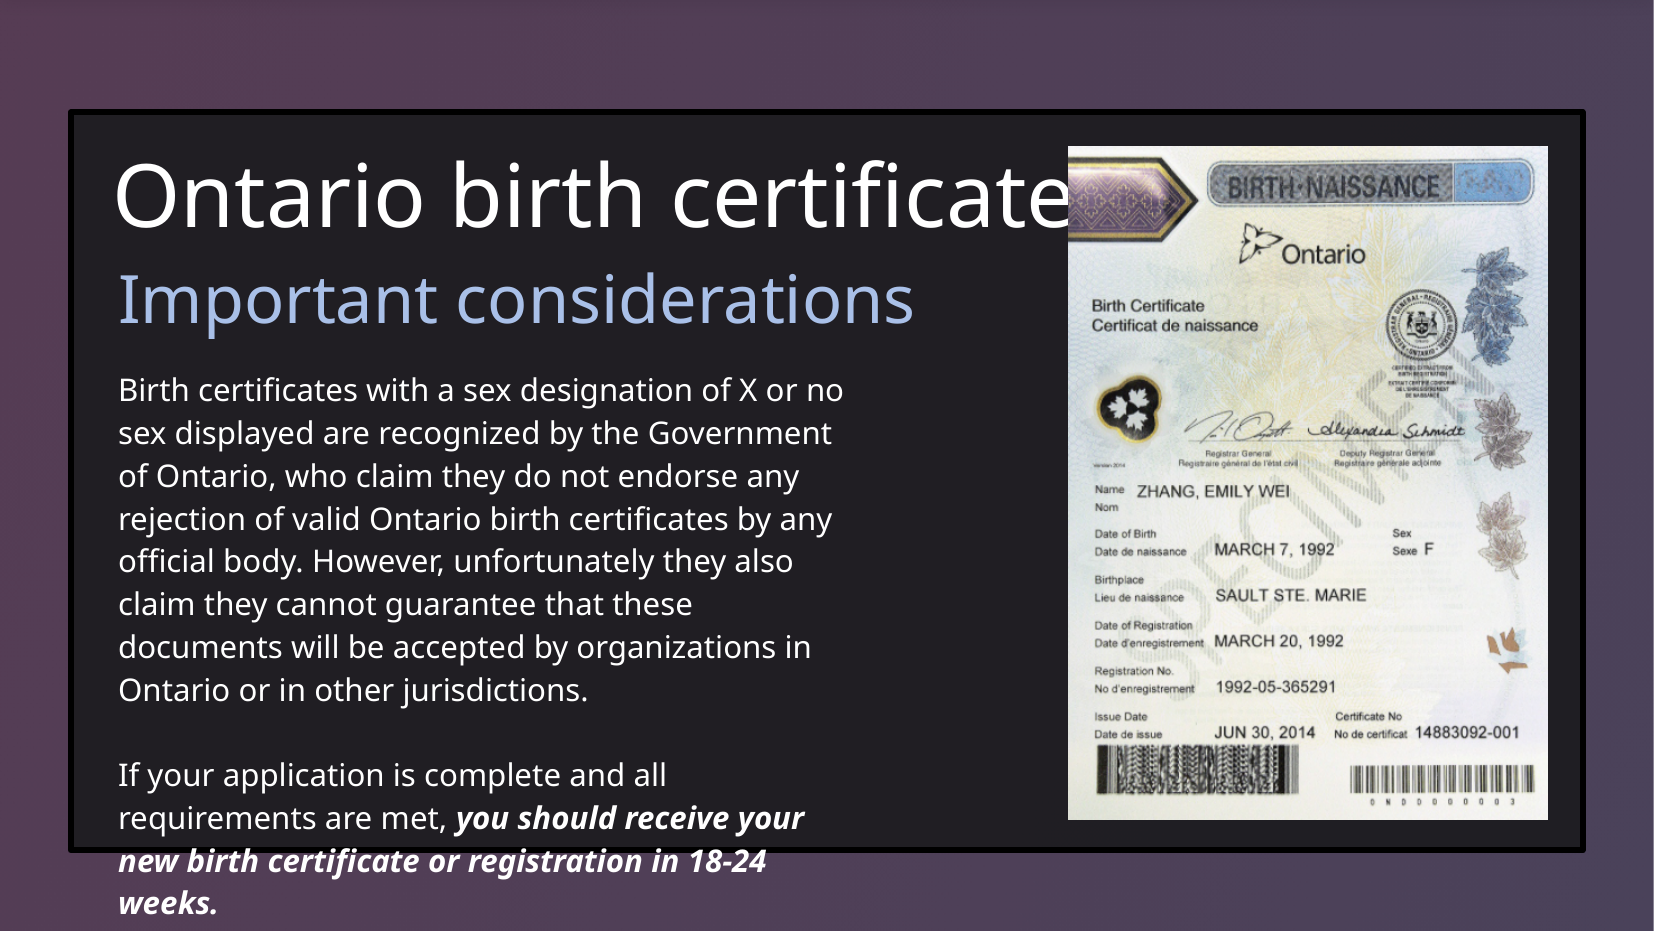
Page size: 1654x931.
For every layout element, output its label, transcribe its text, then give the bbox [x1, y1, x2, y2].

title Ontario birth certificates [112, 141, 1223, 247]
text_box [70, 112, 1583, 851]
picture [0, 0, 1654, 931]
title Important considerations [118, 251, 1068, 343]
text_box Birth certificates with a sex designation of X or no sex displayed are recognized by the Government of Ontario, who claim they do not endorse any rejection of valid Ontario birth certificates by any official body. However, unfortunately they also claim they cannot guarantee that these documents will be accepted by organizations in Ontario or in other jurisdictions. If your application is complete and all requirements are met, you should receive your new birth certificate or registration in 18-24 weeks. [118, 368, 857, 759]
